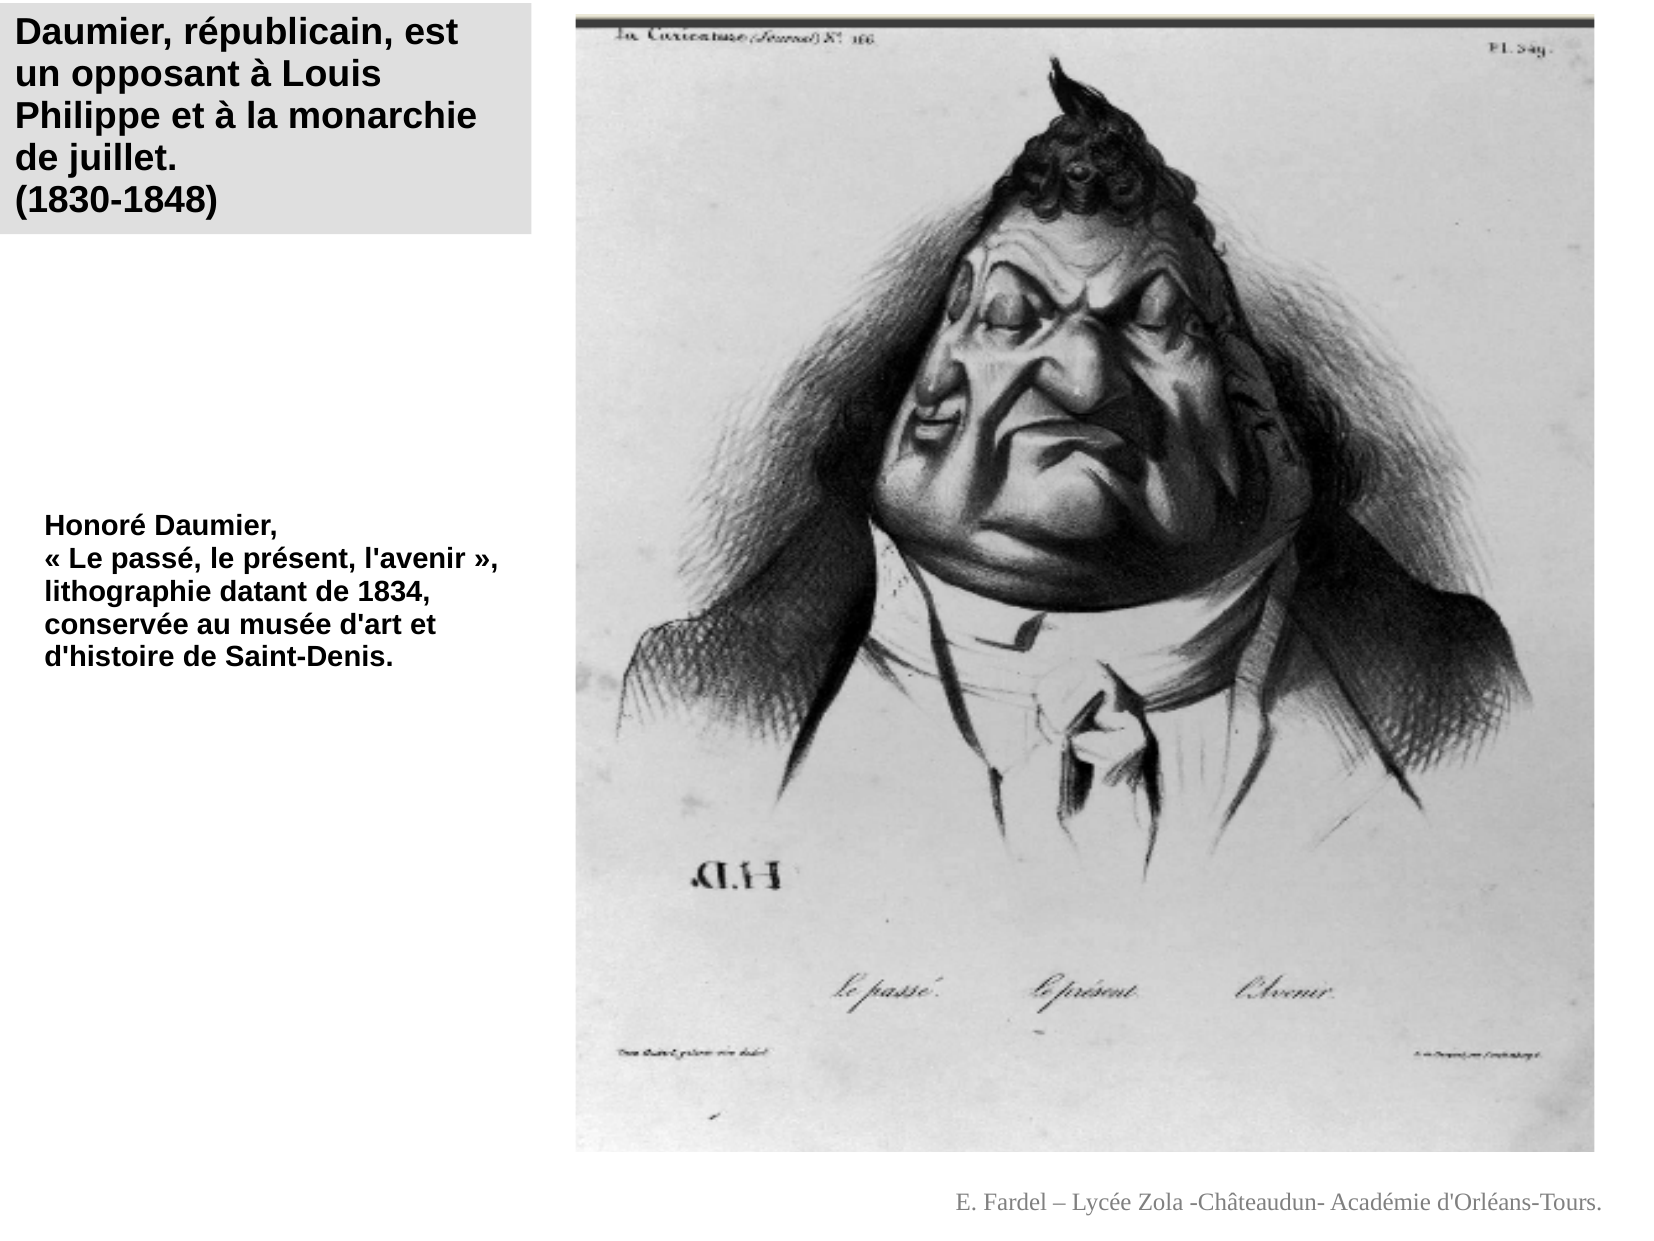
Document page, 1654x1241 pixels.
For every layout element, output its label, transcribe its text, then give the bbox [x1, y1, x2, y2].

text_box E. Fardel – Lycée Zola -Châteaudun- Académie d'Orléans-Tours. [915, 1181, 1625, 1225]
picture [575, 14, 1595, 1152]
text_box Honoré Daumier, « Le passé, le présent, l'avenir », lithographie datant de 1834, conservée au musée d'art et d'histoire de Saint-Denis. [29, 501, 532, 727]
text_box Daumier, républicain, est un opposant à Louis Philippe et à la monarchie de juillet. (1830-1848) [0, 3, 532, 235]
